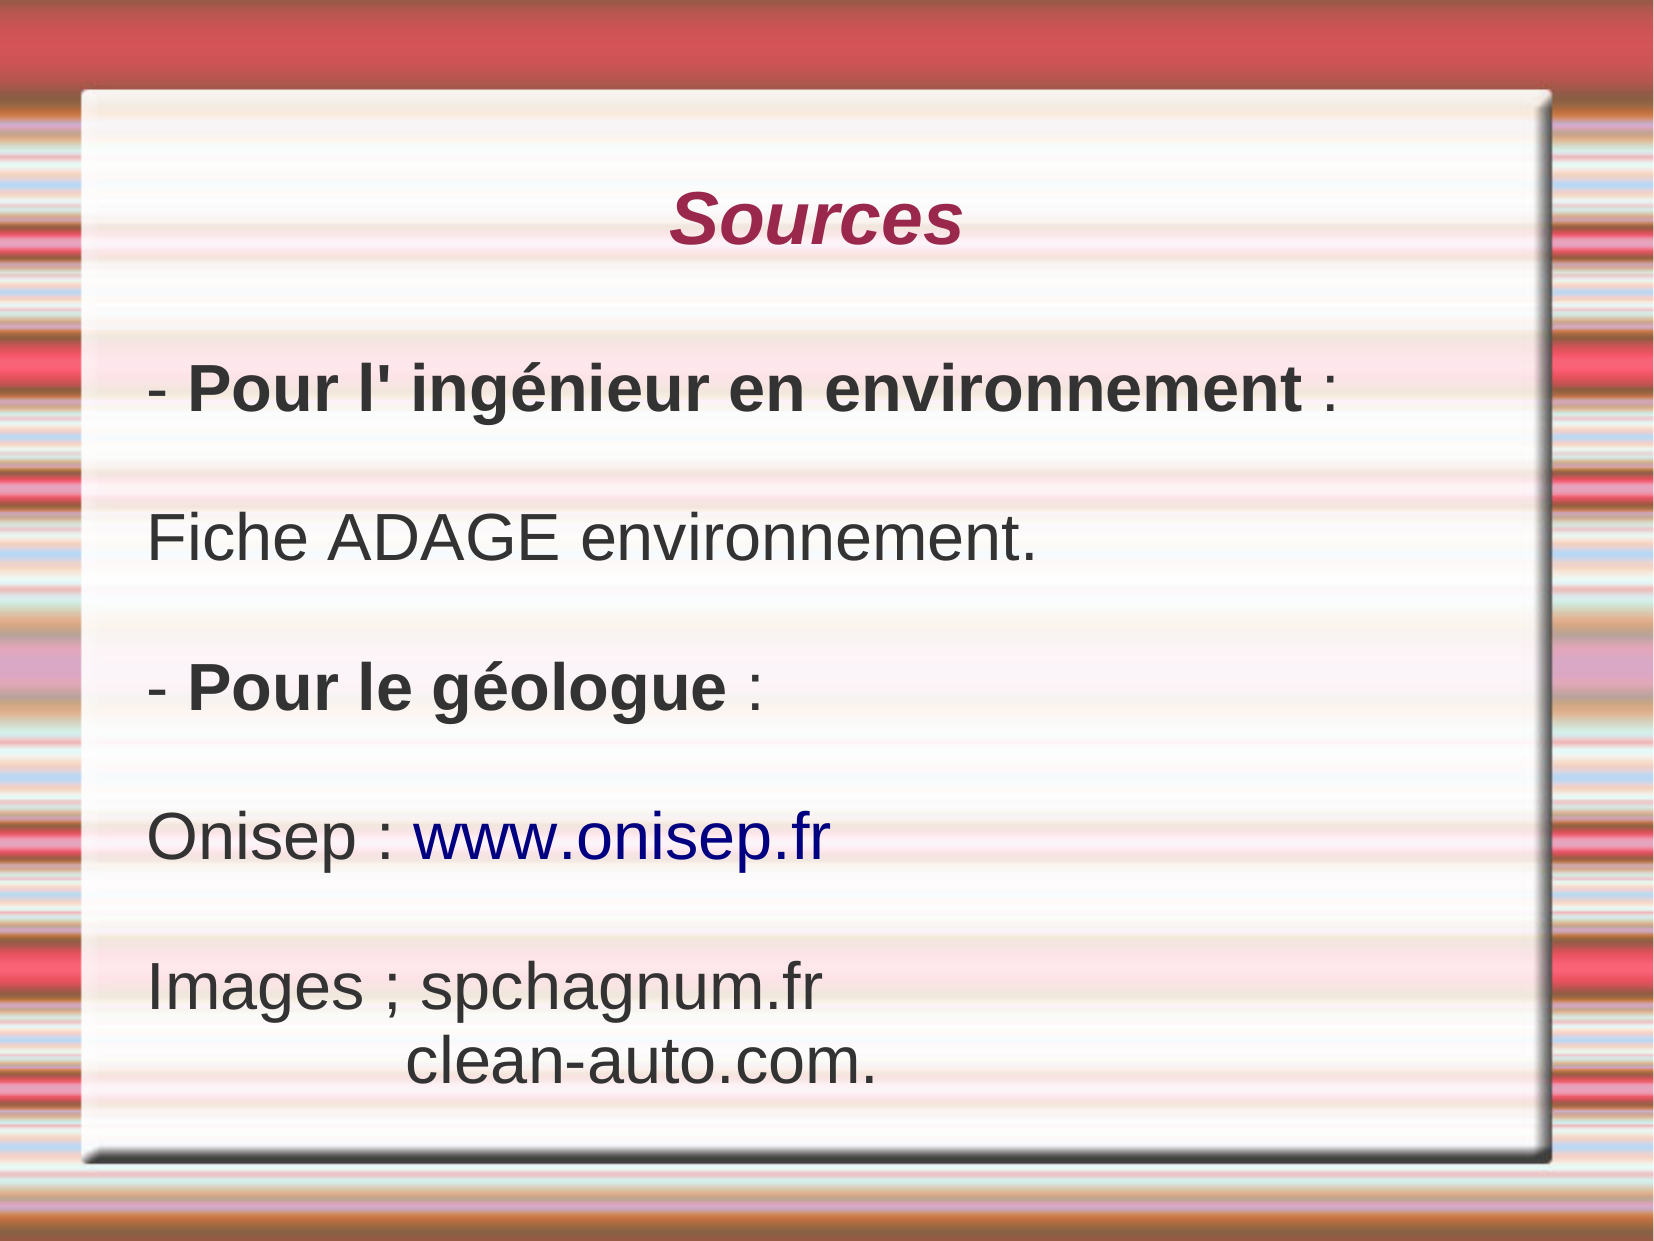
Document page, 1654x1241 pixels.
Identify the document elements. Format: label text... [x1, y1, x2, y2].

picture [0, 0, 1654, 1241]
title Sources [121, 114, 1534, 322]
list - Pour l' ingénieur en environnement : Fiche ADAGE environnement. - Pour le géologue : Onisep : www.onisep.fr Images ; spchagnum.fr clean-auto.com. [134, 350, 1516, 1174]
